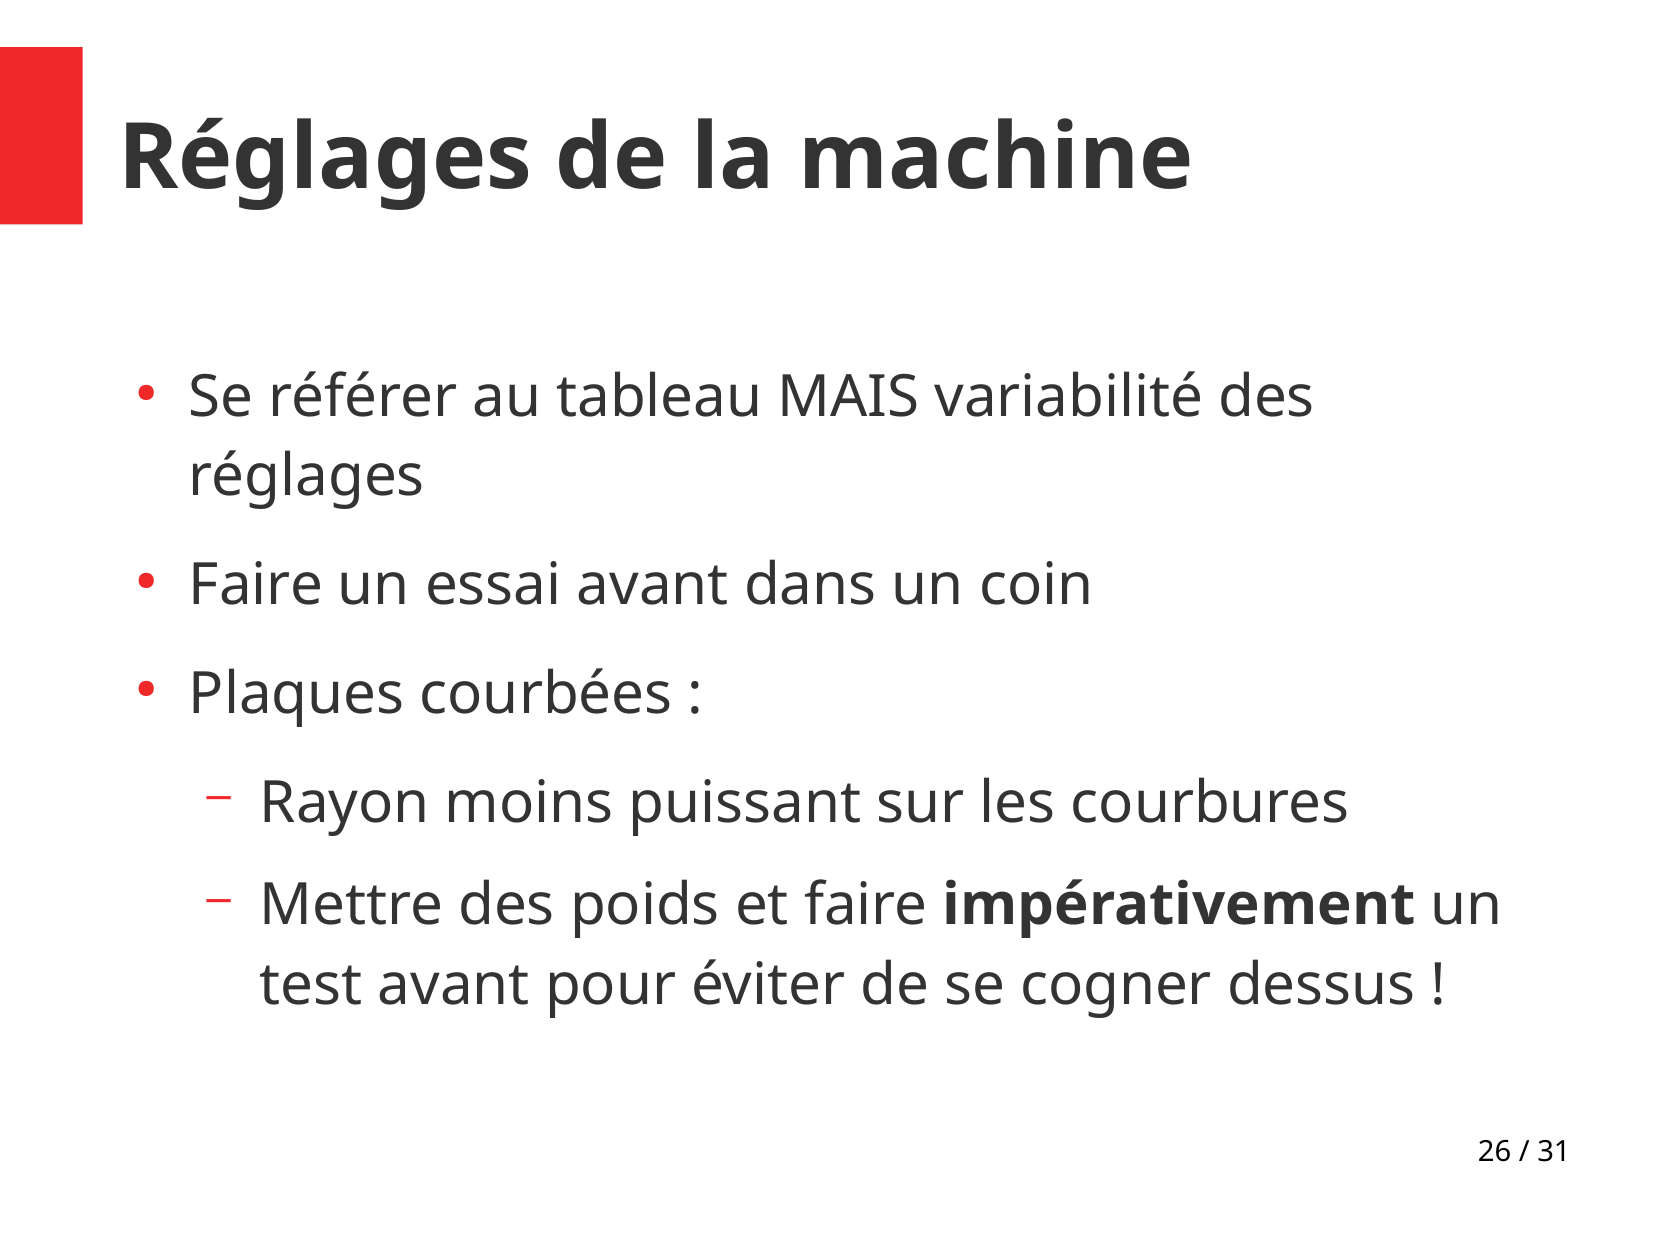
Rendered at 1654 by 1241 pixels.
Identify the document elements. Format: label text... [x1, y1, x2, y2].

title Réglages de la machine [118, 49, 1571, 257]
list Se référer au tableau MAIS variabilité des réglages Faire un essai avant dans un coin Plaques courbées : Rayon moins puissant sur les courbures Mettre des poids et faire impérativement un test avant pour éviter de se cogner dessus ! [118, 354, 1536, 1074]
